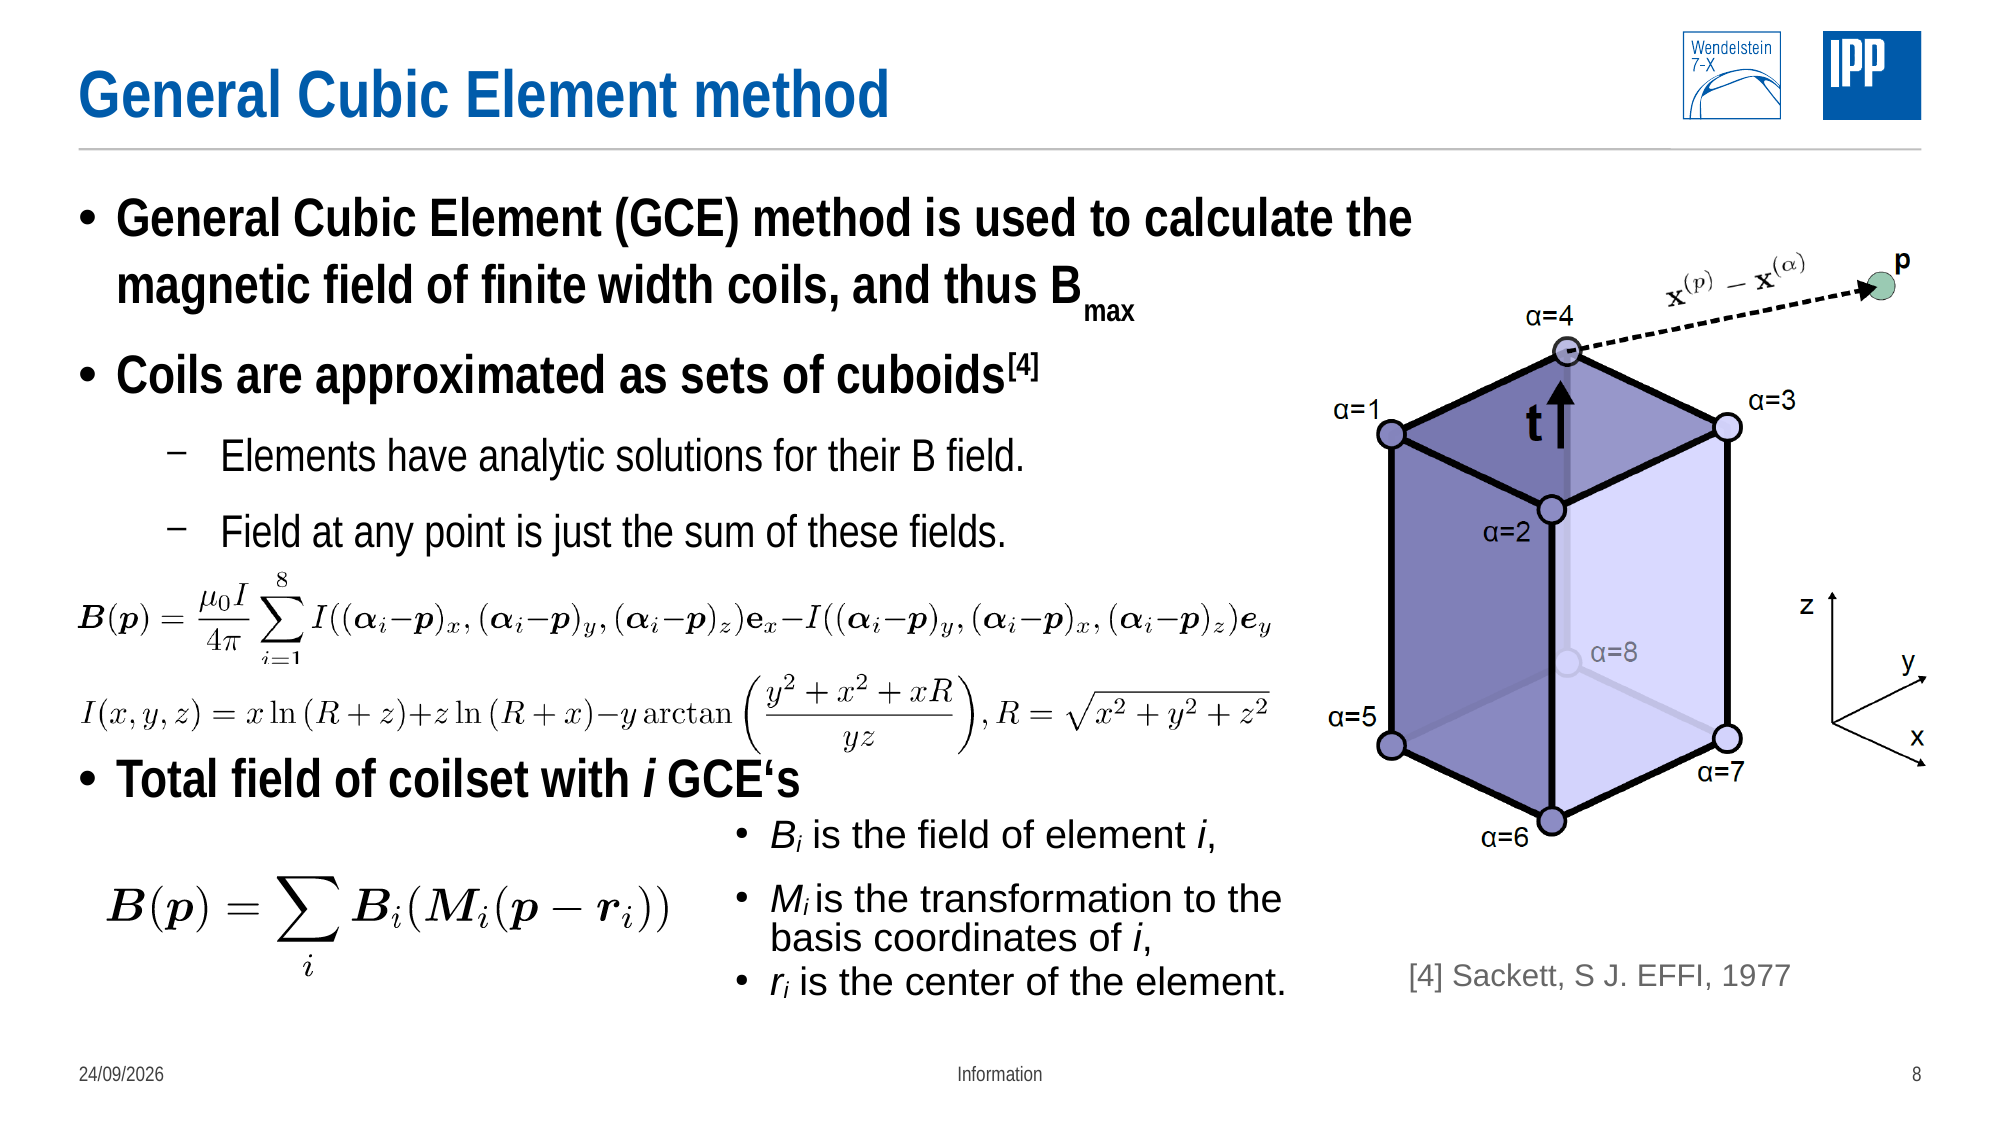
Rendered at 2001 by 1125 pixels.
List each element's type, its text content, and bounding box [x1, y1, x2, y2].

text_box [4] Sackett, S J. EFFI, 1977 [1393, 950, 1902, 1001]
list General Cubic Element (GCE) method is used to calculate the magnetic field of finite width coils, and thus Bmax Coils are approximated as sets of cuboids[4] Elements have analytic solutions for their B field. Field at any point is just the sum of these fields. Total field of coilset with i GCE‘s [78, 863, 1922, 1018]
picture [1322, 248, 1932, 863]
text_box Bi is the field of element i, Mi is the transformation to the basis coordinates of i, ri is the center of the element. [720, 809, 1347, 1016]
footer Information [297, 1042, 1703, 1103]
list General Cubic Element (GCE) method is used to calculate the magnetic field of finite width coils, and thus Bmax Coils are approximated as sets of cuboids[4] Elements have analytic solutions for their B field. Field at any point is just the sum of these fields. Total field of coilset with i GCE‘s [78, 179, 1922, 856]
slide_number <number> [1744, 1042, 1922, 1103]
slide_number 18/03/2022 [78, 1042, 262, 1103]
picture [64, 563, 1276, 757]
picture [70, 856, 720, 987]
title General Cubic Element method [78, 30, 1638, 139]
